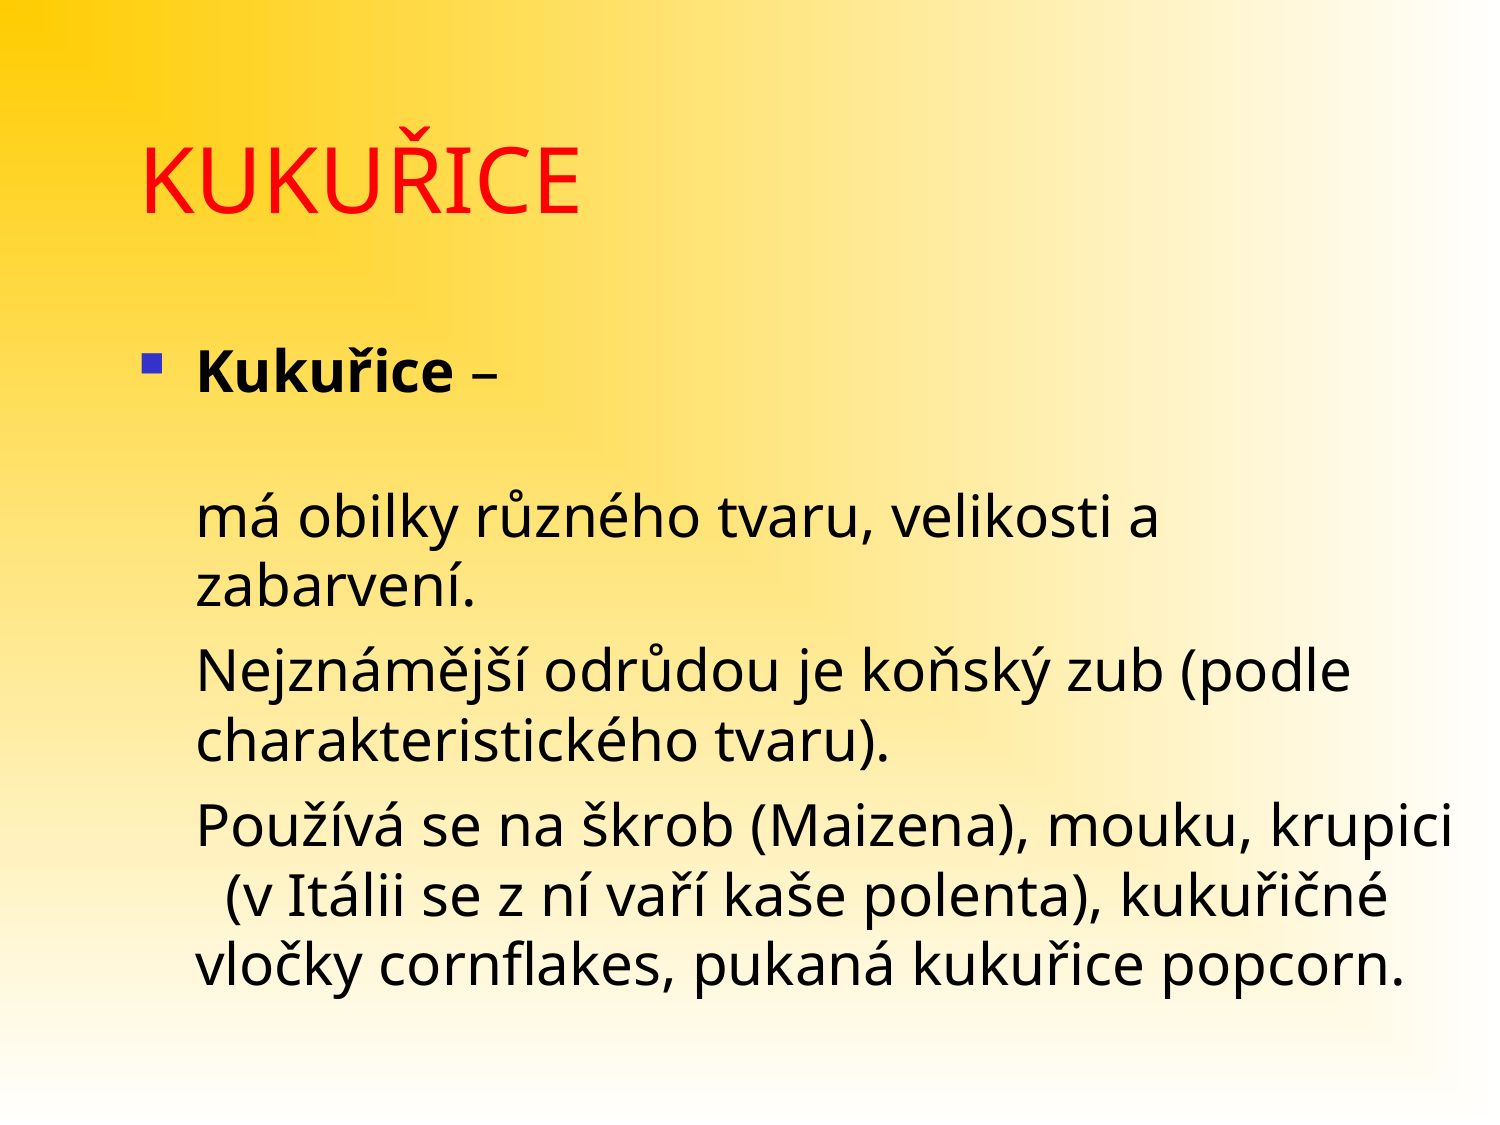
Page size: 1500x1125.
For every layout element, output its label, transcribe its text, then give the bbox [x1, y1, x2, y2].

title KUKUŘICE [123, 0, 1403, 240]
picture [0, 0, 1500, 1125]
list Kukuřice – má obilky různého tvaru, velikosti a zabarvení. Nejznámější odrůdou je koňský zub (podle charakteristického tvaru). Používá se na škrob (Maizena), mouku, krupici (v Itálii se z ní vaří kaše polenta), kukuřičné vločky cornflakes, pukaná kukuřice popcorn. [123, 326, 1471, 1049]
